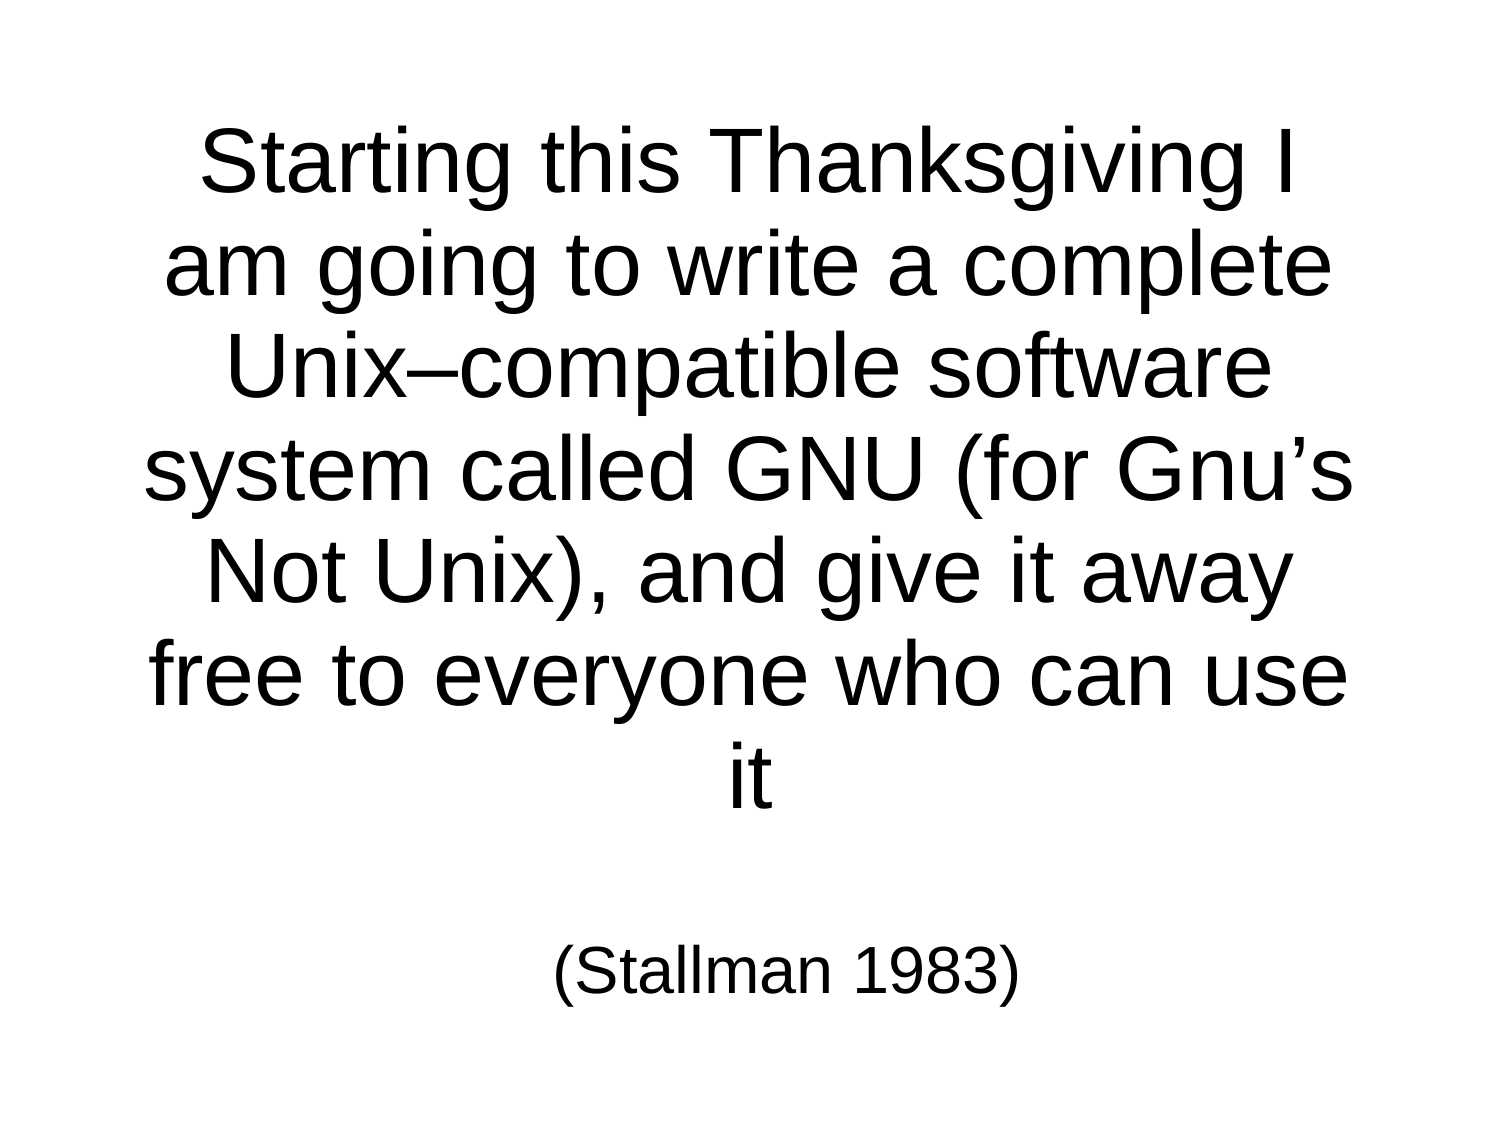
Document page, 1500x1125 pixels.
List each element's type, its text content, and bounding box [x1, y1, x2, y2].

title Starting this Thanksgiving I am going to write a complete Unix–compatible software system called GNU (for Gnu’s Not Unix), and give it away free to everyone who can use it [112, 102, 1388, 836]
subtitle (Stallman 1983) [225, 924, 1276, 1063]
